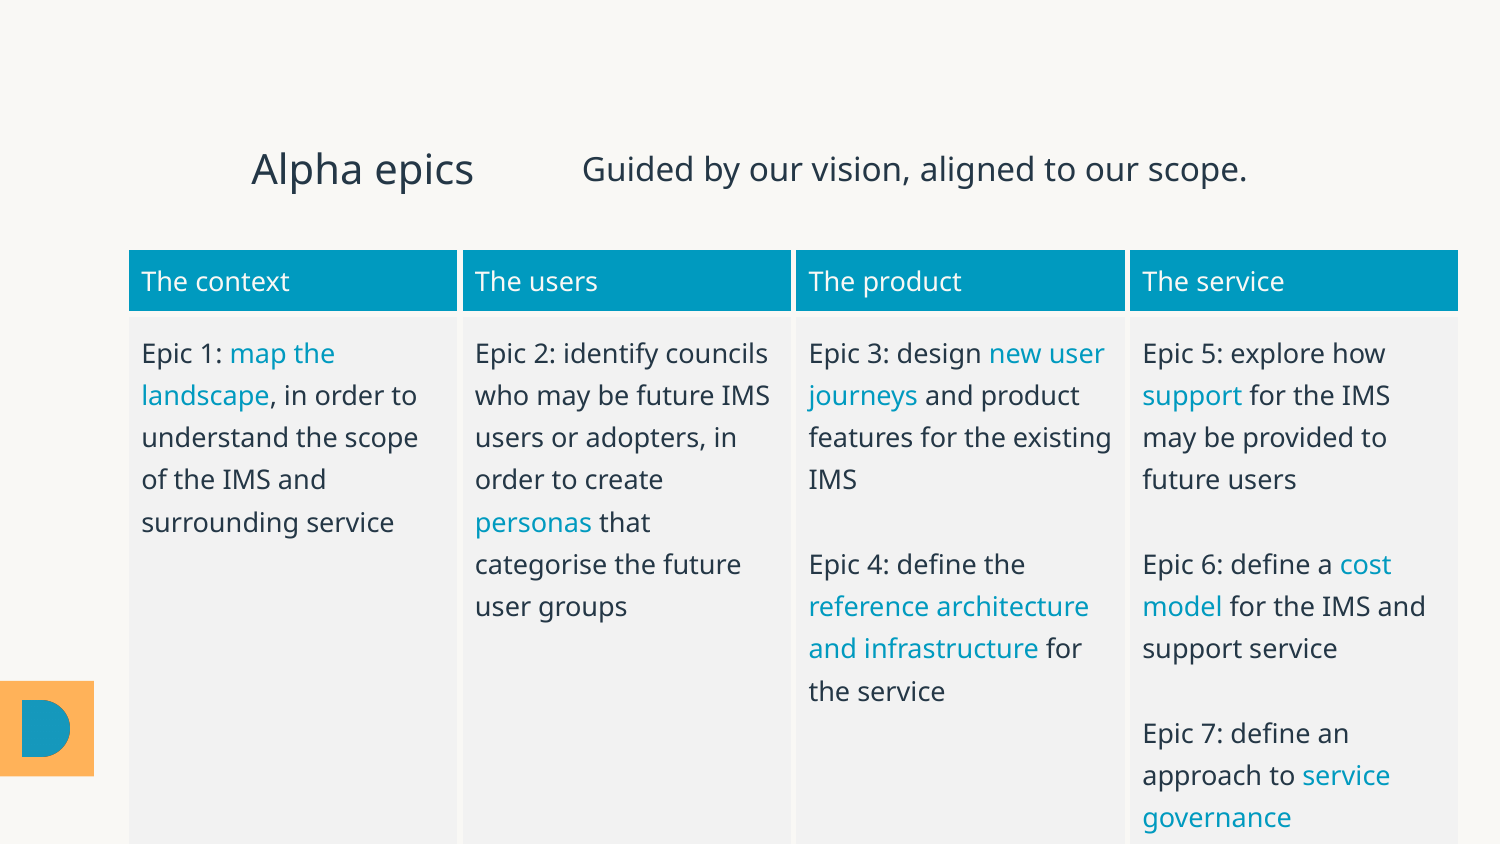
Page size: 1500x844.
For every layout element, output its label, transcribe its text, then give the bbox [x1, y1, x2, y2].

title Alpha epics [236, 118, 1329, 238]
table_header The users [463, 250, 791, 311]
table_cell Epic 1: map the landscape, in order to understand the scope of the IMS and surrounding service [129, 317, 457, 844]
table_cell Epic 5: explore how support for the IMS may be provided to future users Epic 6: define a cost model for the IMS and support service Epic 7: define an approach to service governance [1130, 317, 1458, 844]
picture [22, 700, 70, 757]
table_cell Epic 2: identify councils who may be future IMS users or adopters, in order to create personas that categorise the future user groups [463, 317, 791, 844]
table_header The context [129, 250, 457, 311]
title Guided by our vision, aligned to our scope. [566, 125, 1365, 245]
table_header The service [1130, 250, 1458, 311]
table_cell Epic 3: design new user journeys and product features for the existing IMS Epic 4: define the reference architecture and infrastructure for the service [796, 317, 1125, 844]
table_header The product [796, 250, 1125, 311]
